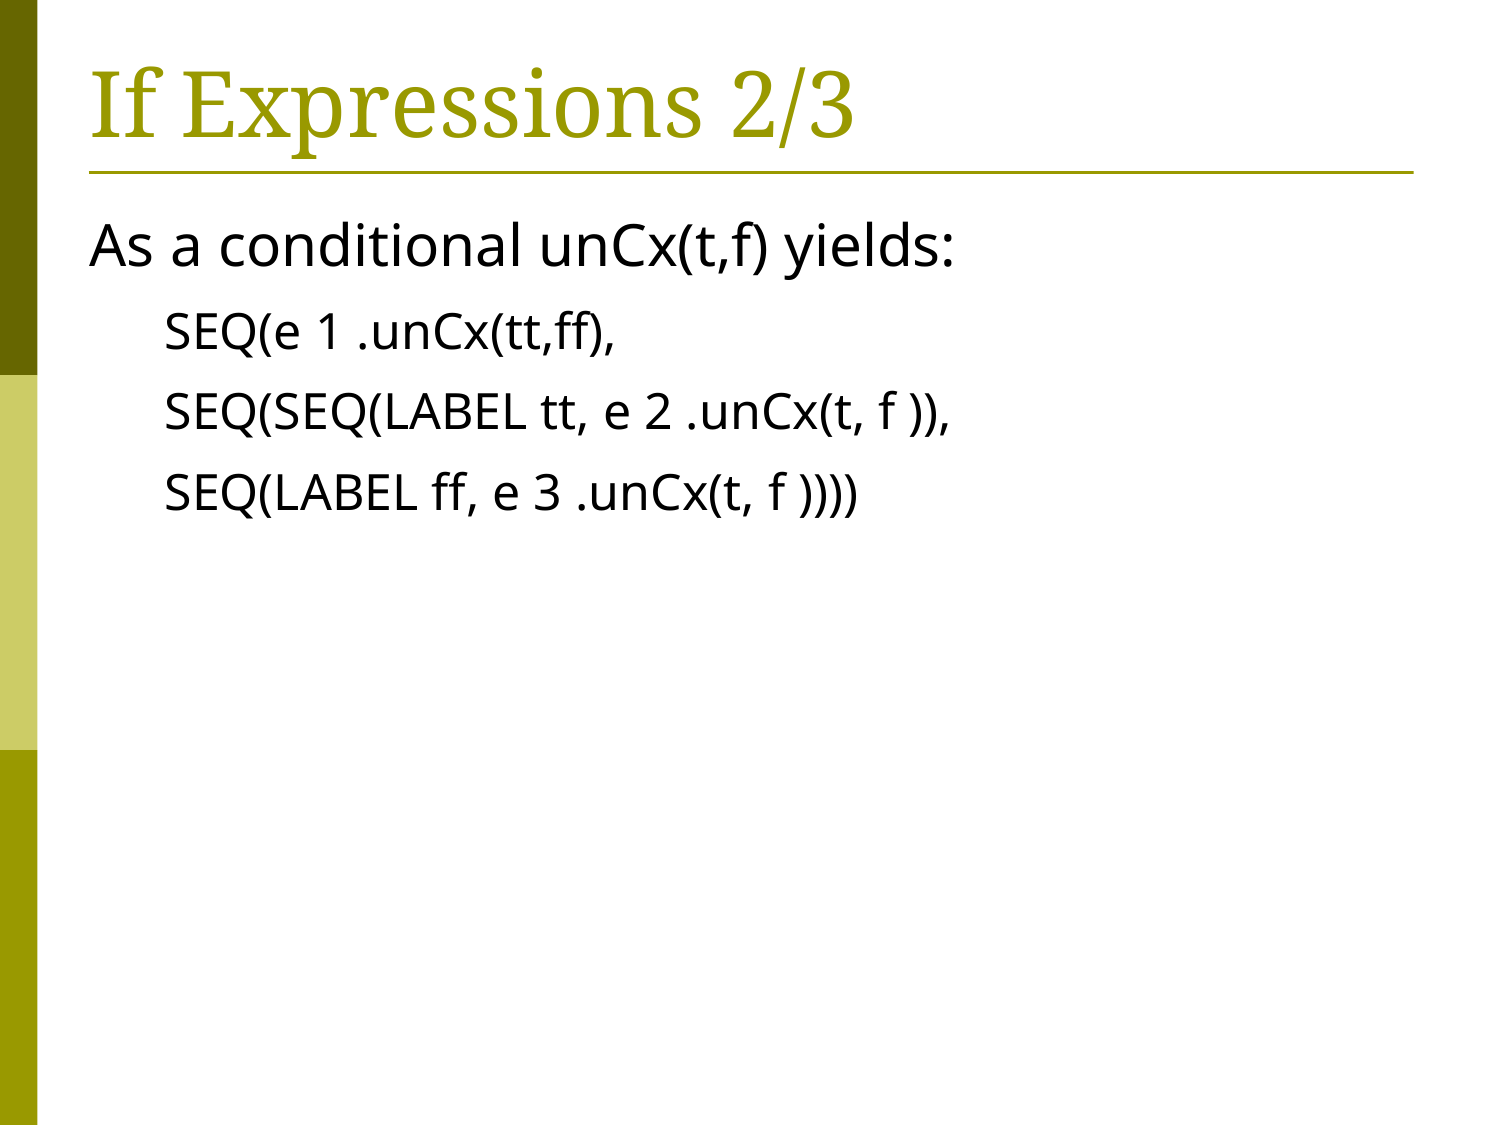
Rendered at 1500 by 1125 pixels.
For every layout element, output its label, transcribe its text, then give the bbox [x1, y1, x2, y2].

list As a conditional unCx(t,f) yields: SEQ(e 1 .unCx(tt,ff), SEQ(SEQ(LABEL tt, e 2 .unCx(t, f )), SEQ(LABEL ff, e 3 .unCx(t, f )))) [75, 196, 1426, 1006]
title If Expressions 2/3 [75, 45, 1426, 173]
